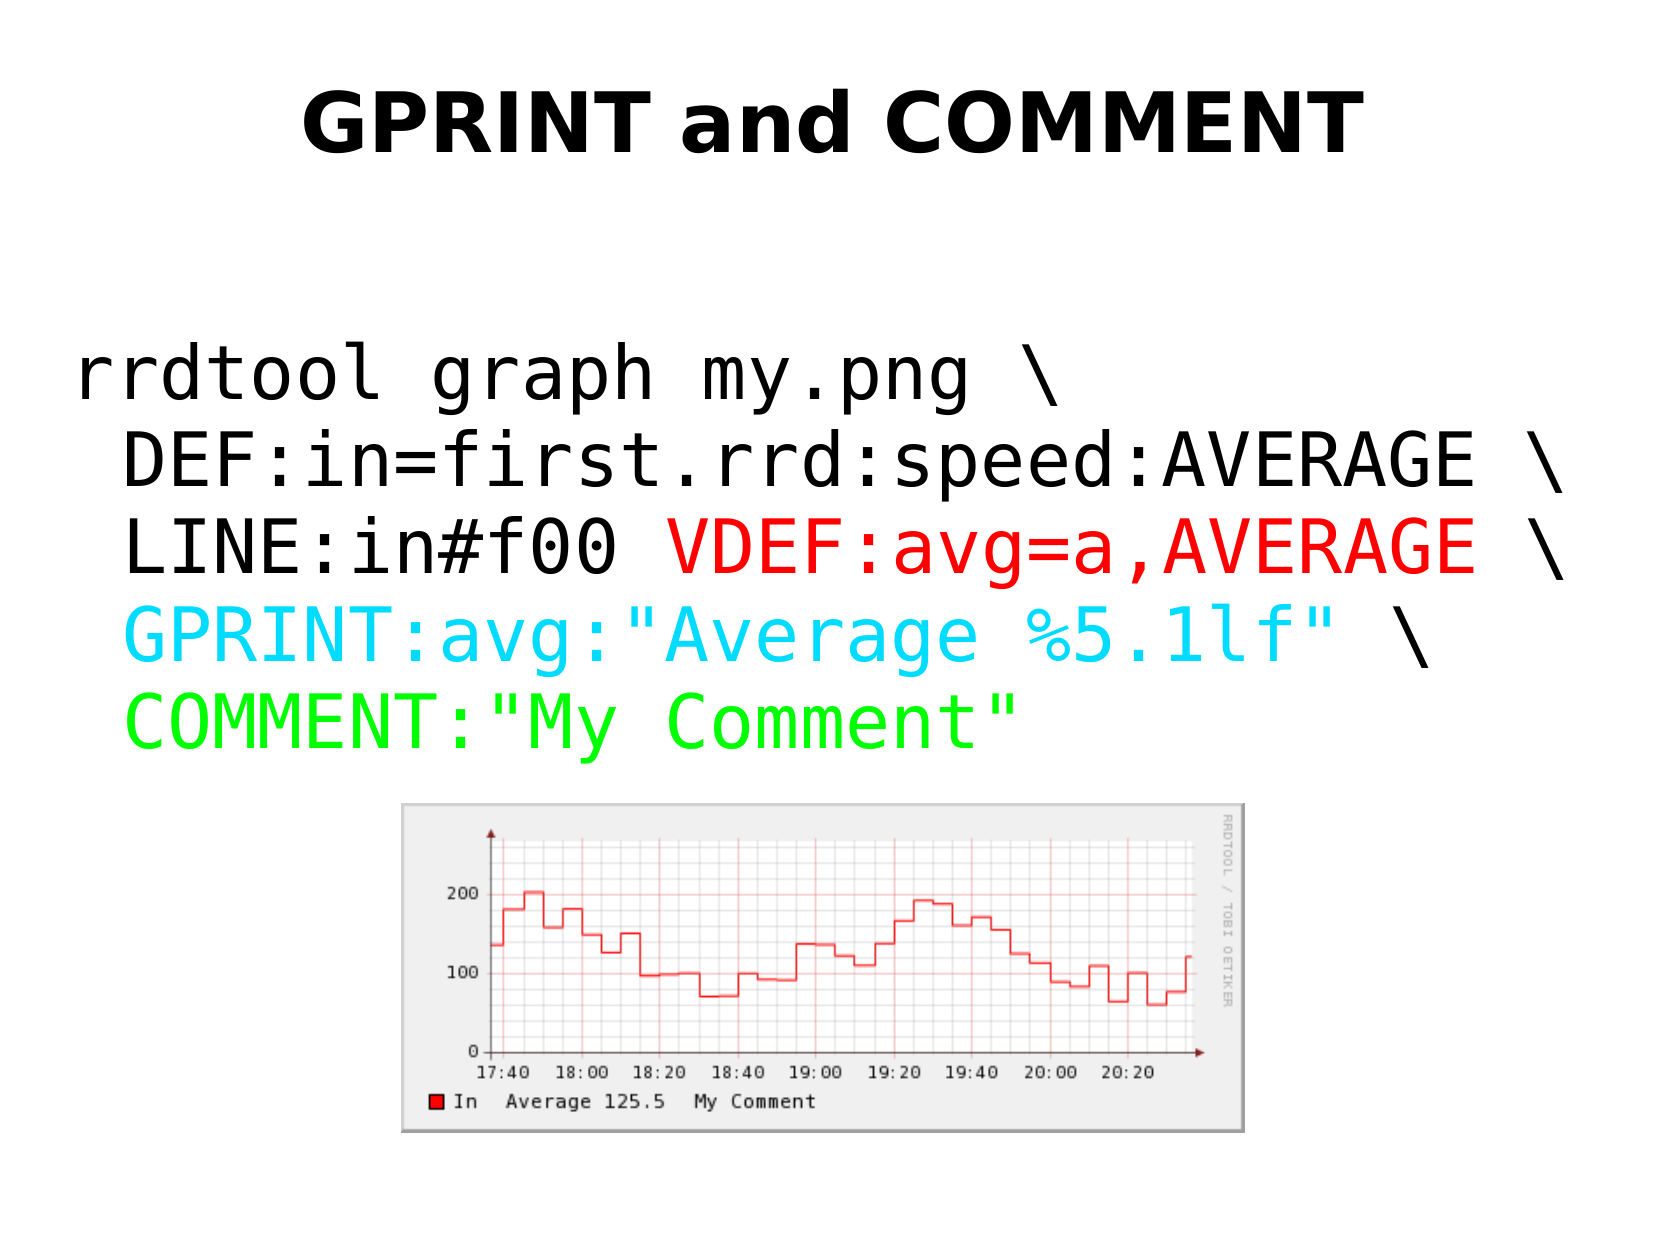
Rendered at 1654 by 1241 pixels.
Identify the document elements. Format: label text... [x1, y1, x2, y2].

title GPRINT and COMMENT [59, 75, 1607, 225]
list rrdtool graph my.png \ DEF:in=first.rrd:speed:AVERAGE \ LINE:in#f00 VDEF:avg=a,AVERAGE \ GPRINT:avg:"Average %5.1lf" \ COMMENT:"My Comment" [51, 329, 1571, 1099]
picture [401, 803, 1245, 1133]
